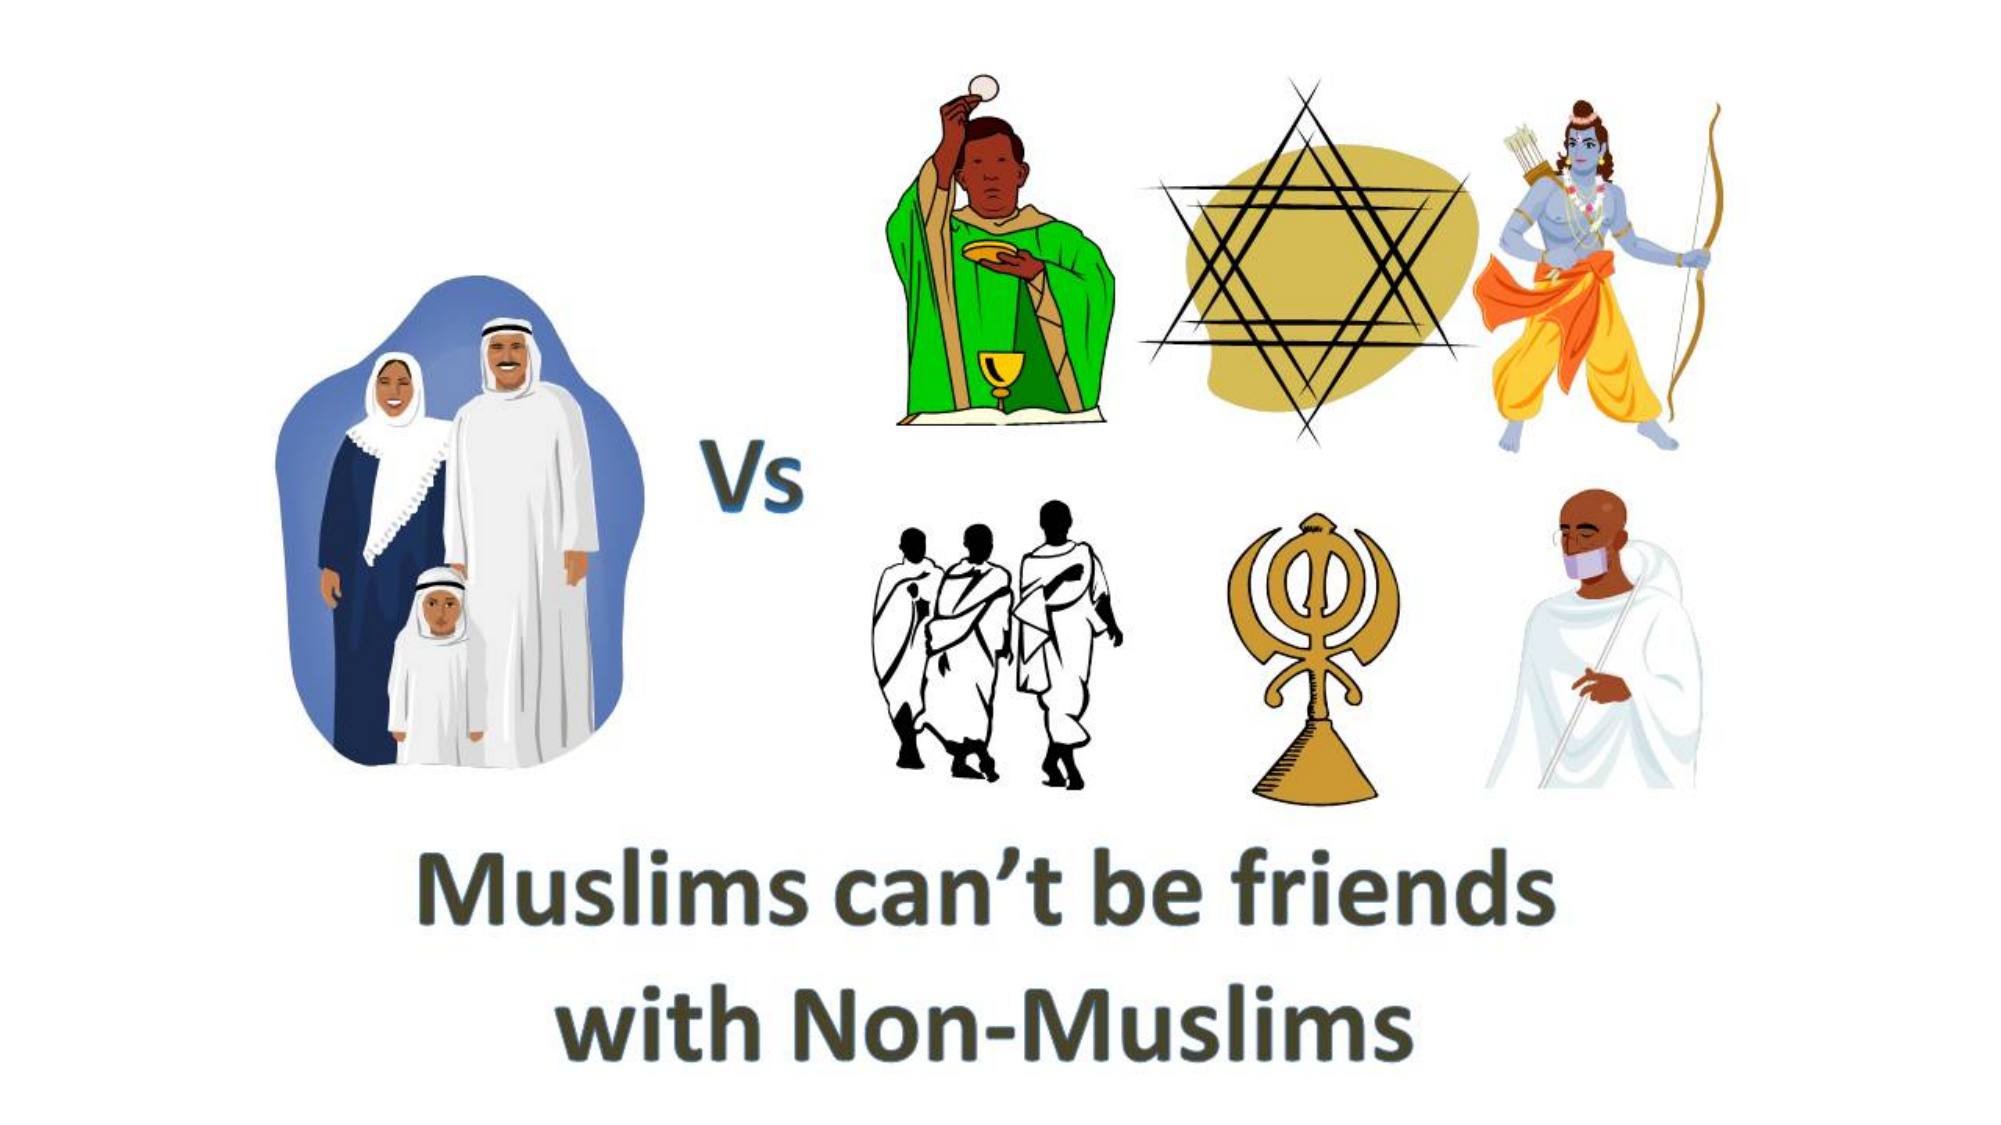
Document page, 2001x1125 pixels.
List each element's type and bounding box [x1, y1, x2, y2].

picture [246, 0, 1747, 1125]
